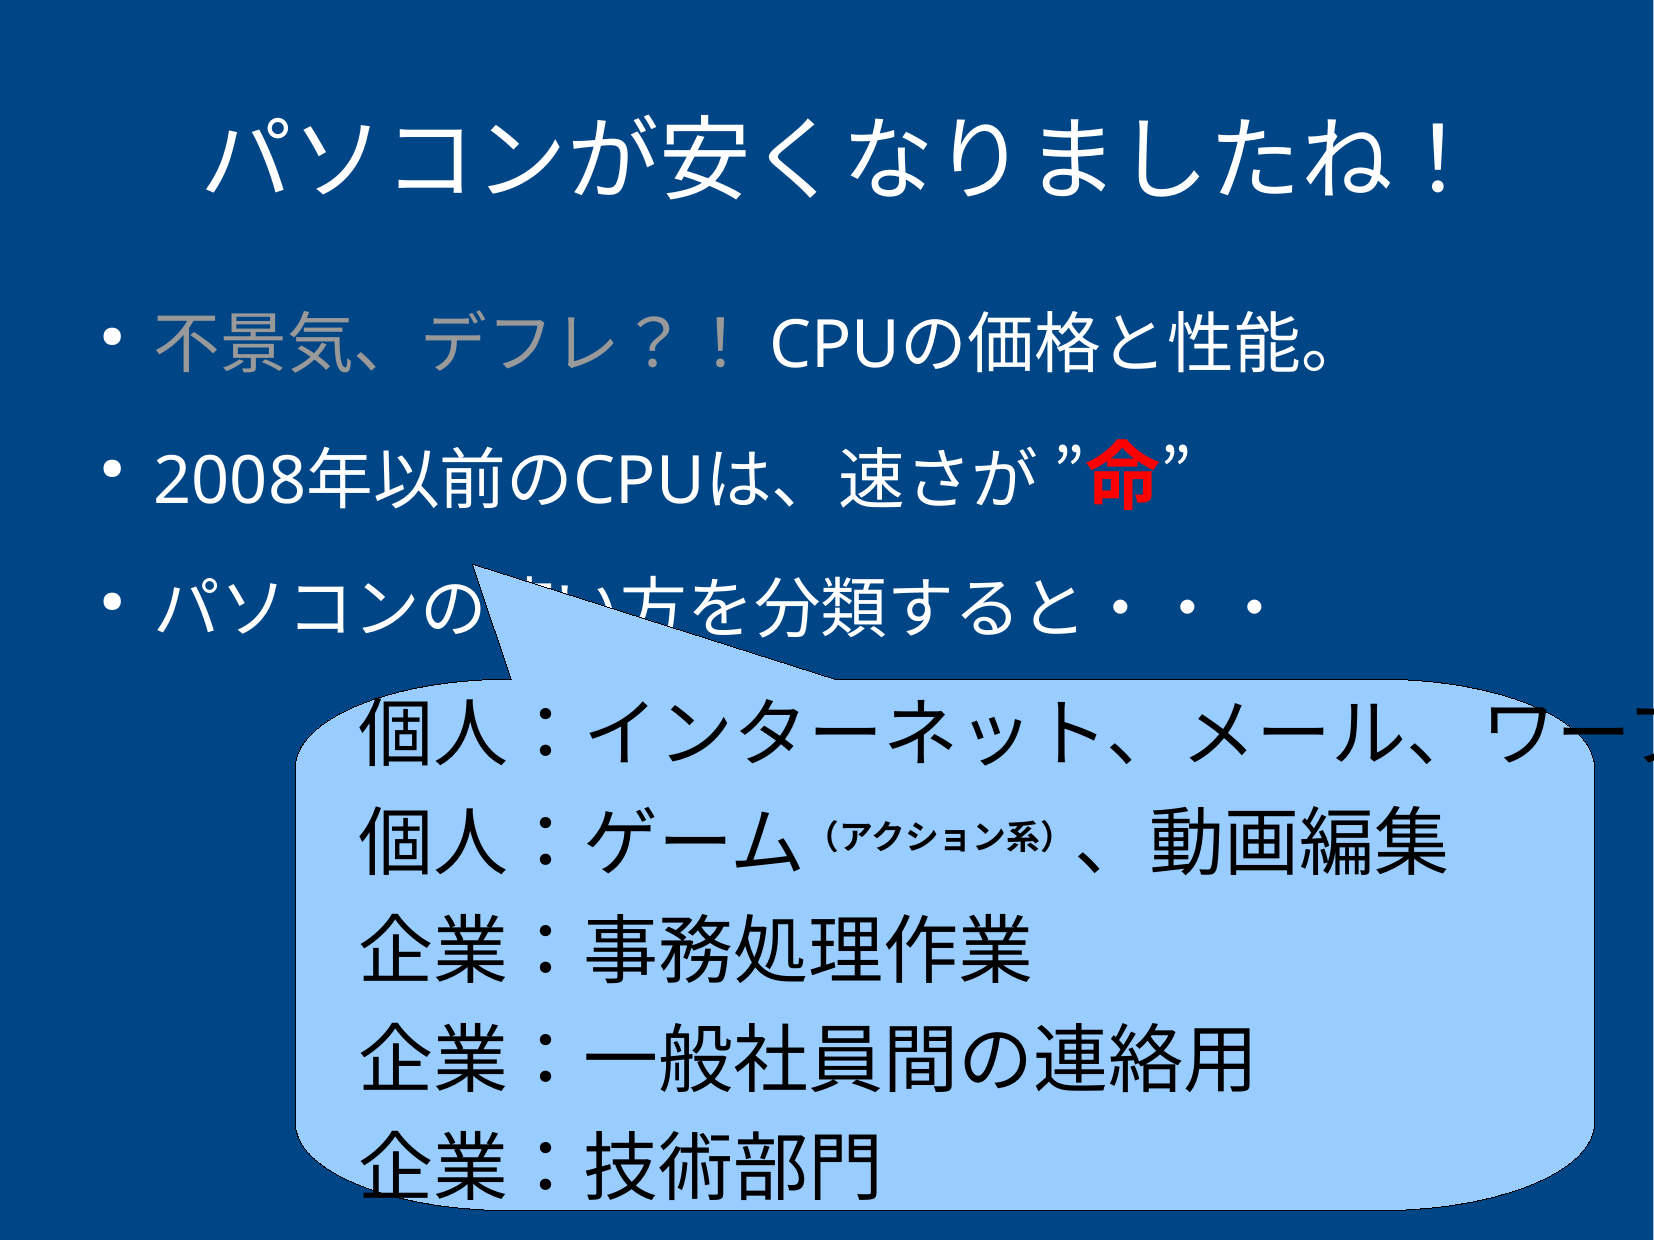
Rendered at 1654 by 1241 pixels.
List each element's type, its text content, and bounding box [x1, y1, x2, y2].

list 不景気、デフレ？！ CPUの価格と性能。 2008年以前のCPUは、速さが ”命” パソコンの使い方を分類すると・・・ [82, 290, 1565, 739]
text_box 個人：インターネット、メール、ワープロ 個人：ゲーム（アクション系）、動画編集 企業：事務処理作業 企業：一般社員間の連絡用 企業：技術部門 [295, 564, 1595, 1211]
title パソコンが安くなりましたね！ [82, 56, 1571, 250]
